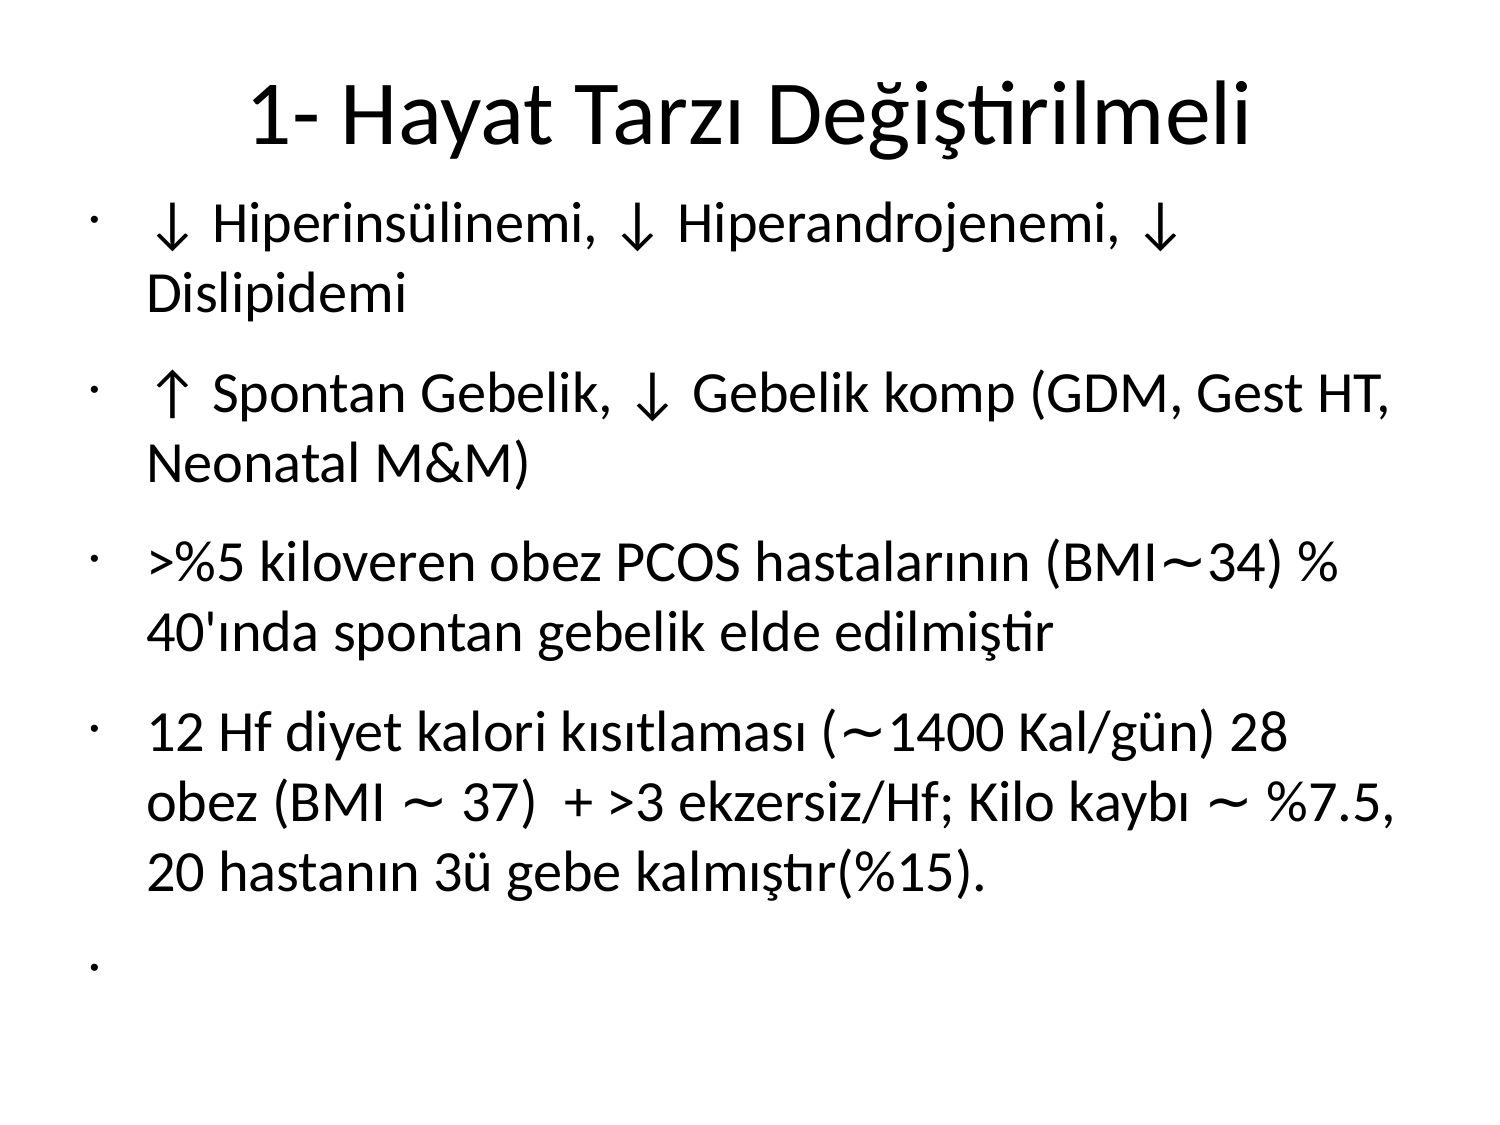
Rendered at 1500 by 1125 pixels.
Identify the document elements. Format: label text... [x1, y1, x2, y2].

title 1- Hayat Tarzı Değiştirilmeli [75, 45, 1425, 177]
list ↓ Hiperinsülinemi, ↓ Hiperandrojenemi, ↓ Dislipidemi ↑ Spontan Gebelik, ↓ Gebelik komp (GDM, Gest HT, Neonatal M&M) >%5 kiloveren obez PCOS hastalarının (BMI∼34) % 40'ında spontan gebelik elde edilmiştir 12 Hf diyet kalori kısıtlaması (∼1400 Kal/gün) 28 obez (BMI ∼ 37) + >3 ekzersiz/Hf; Kilo kaybı ∼ %7.5, 20 hastanın 3ü gebe kalmıştır(%15). [75, 177, 1425, 1034]
